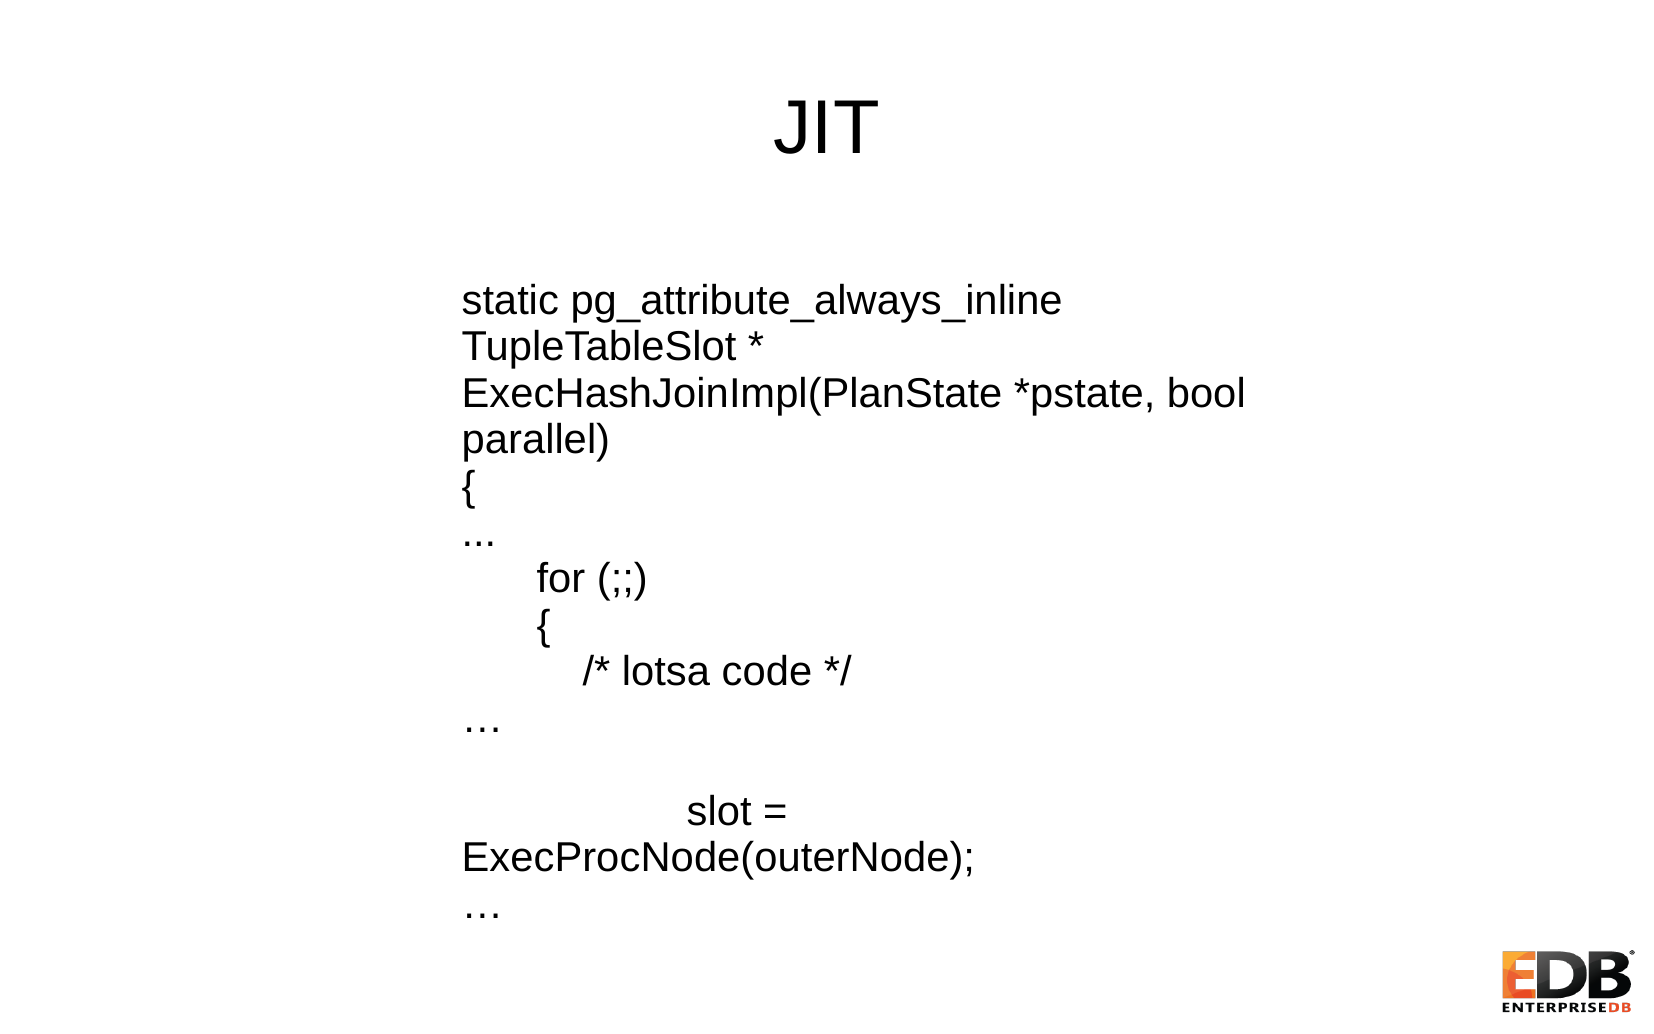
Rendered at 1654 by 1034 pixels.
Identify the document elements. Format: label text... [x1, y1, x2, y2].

title JIT [82, 41, 1571, 214]
text_box static pg_attribute_always_inline TupleTableSlot * ExecHashJoinImpl(PlanState *pstate, bool parallel) { ... for (;;) { /* lotsa code */ … slot = ExecProcNode(outerNode); … [446, 268, 1323, 981]
picture [1500, 947, 1636, 1013]
